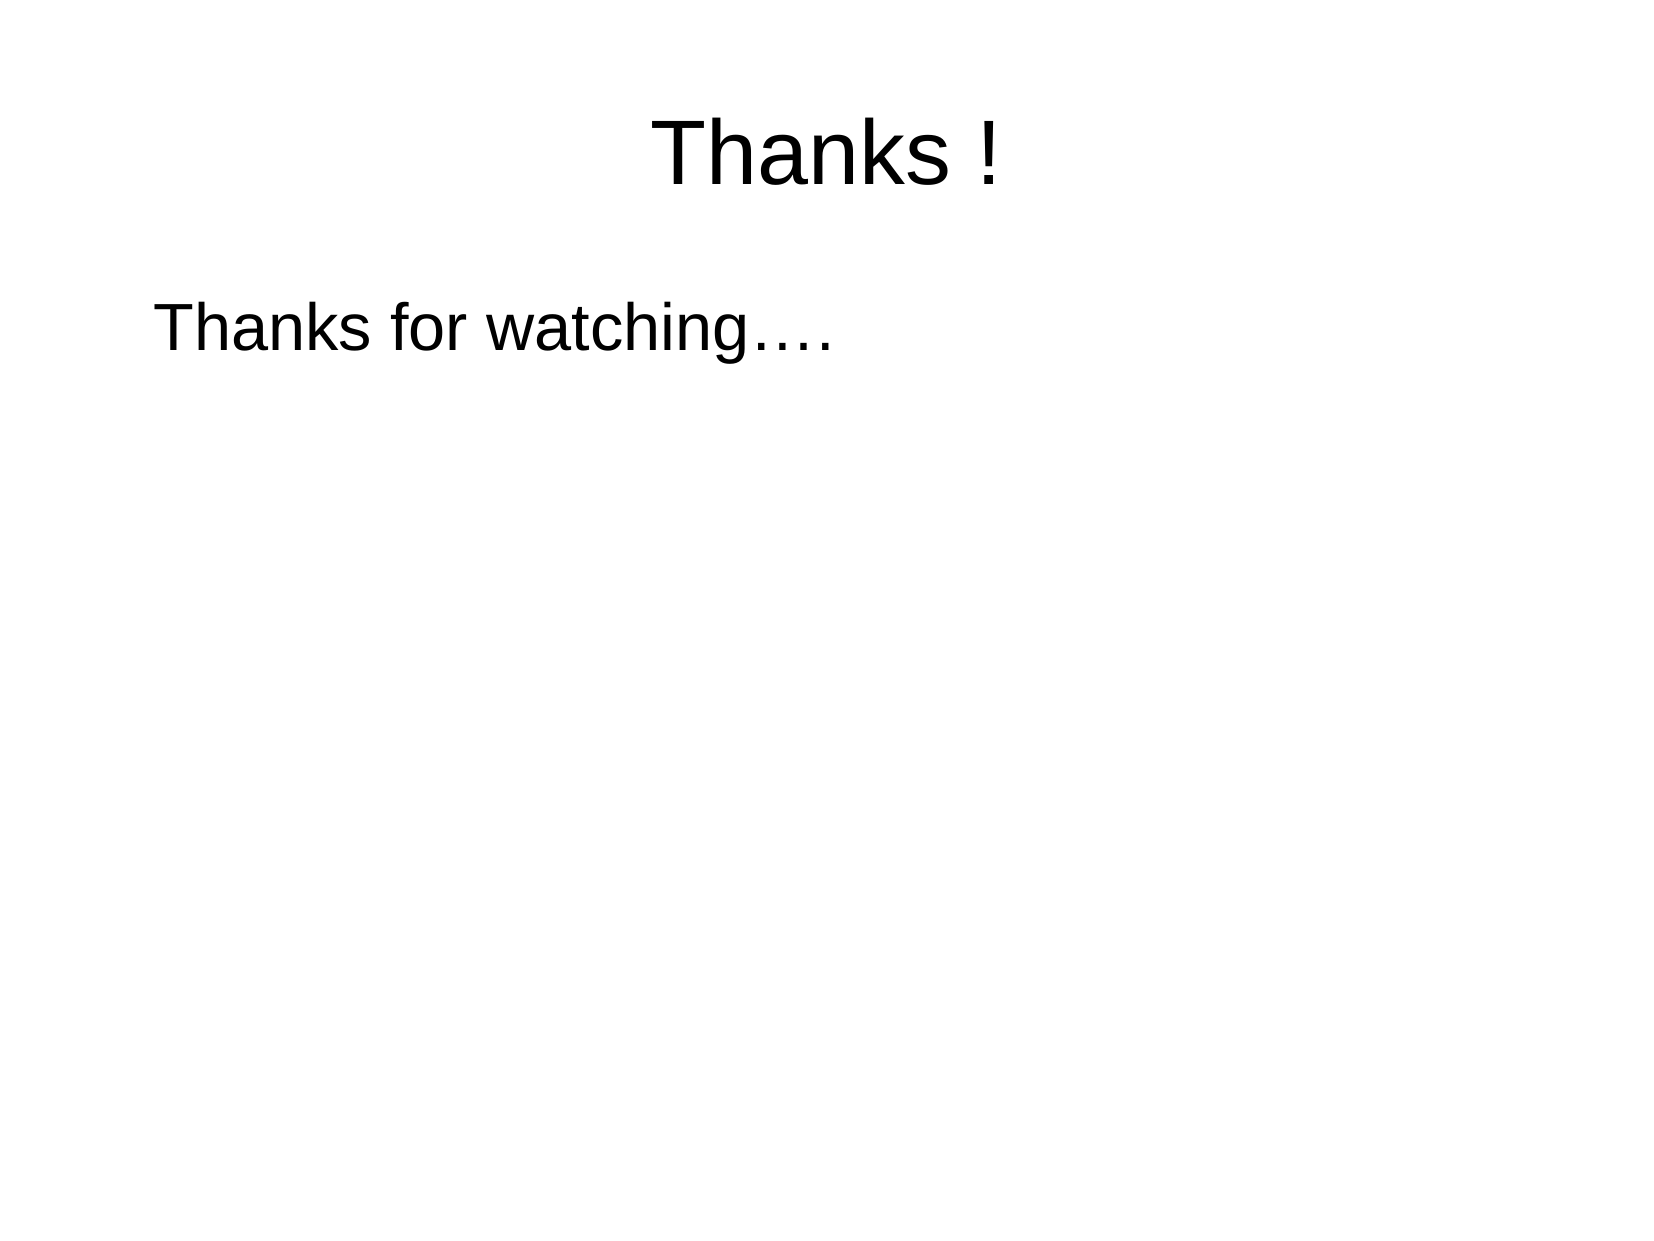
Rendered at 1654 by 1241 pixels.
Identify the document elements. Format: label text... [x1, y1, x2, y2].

list Thanks for watching…. [82, 290, 1571, 1010]
title Thanks ! [82, 49, 1571, 257]
